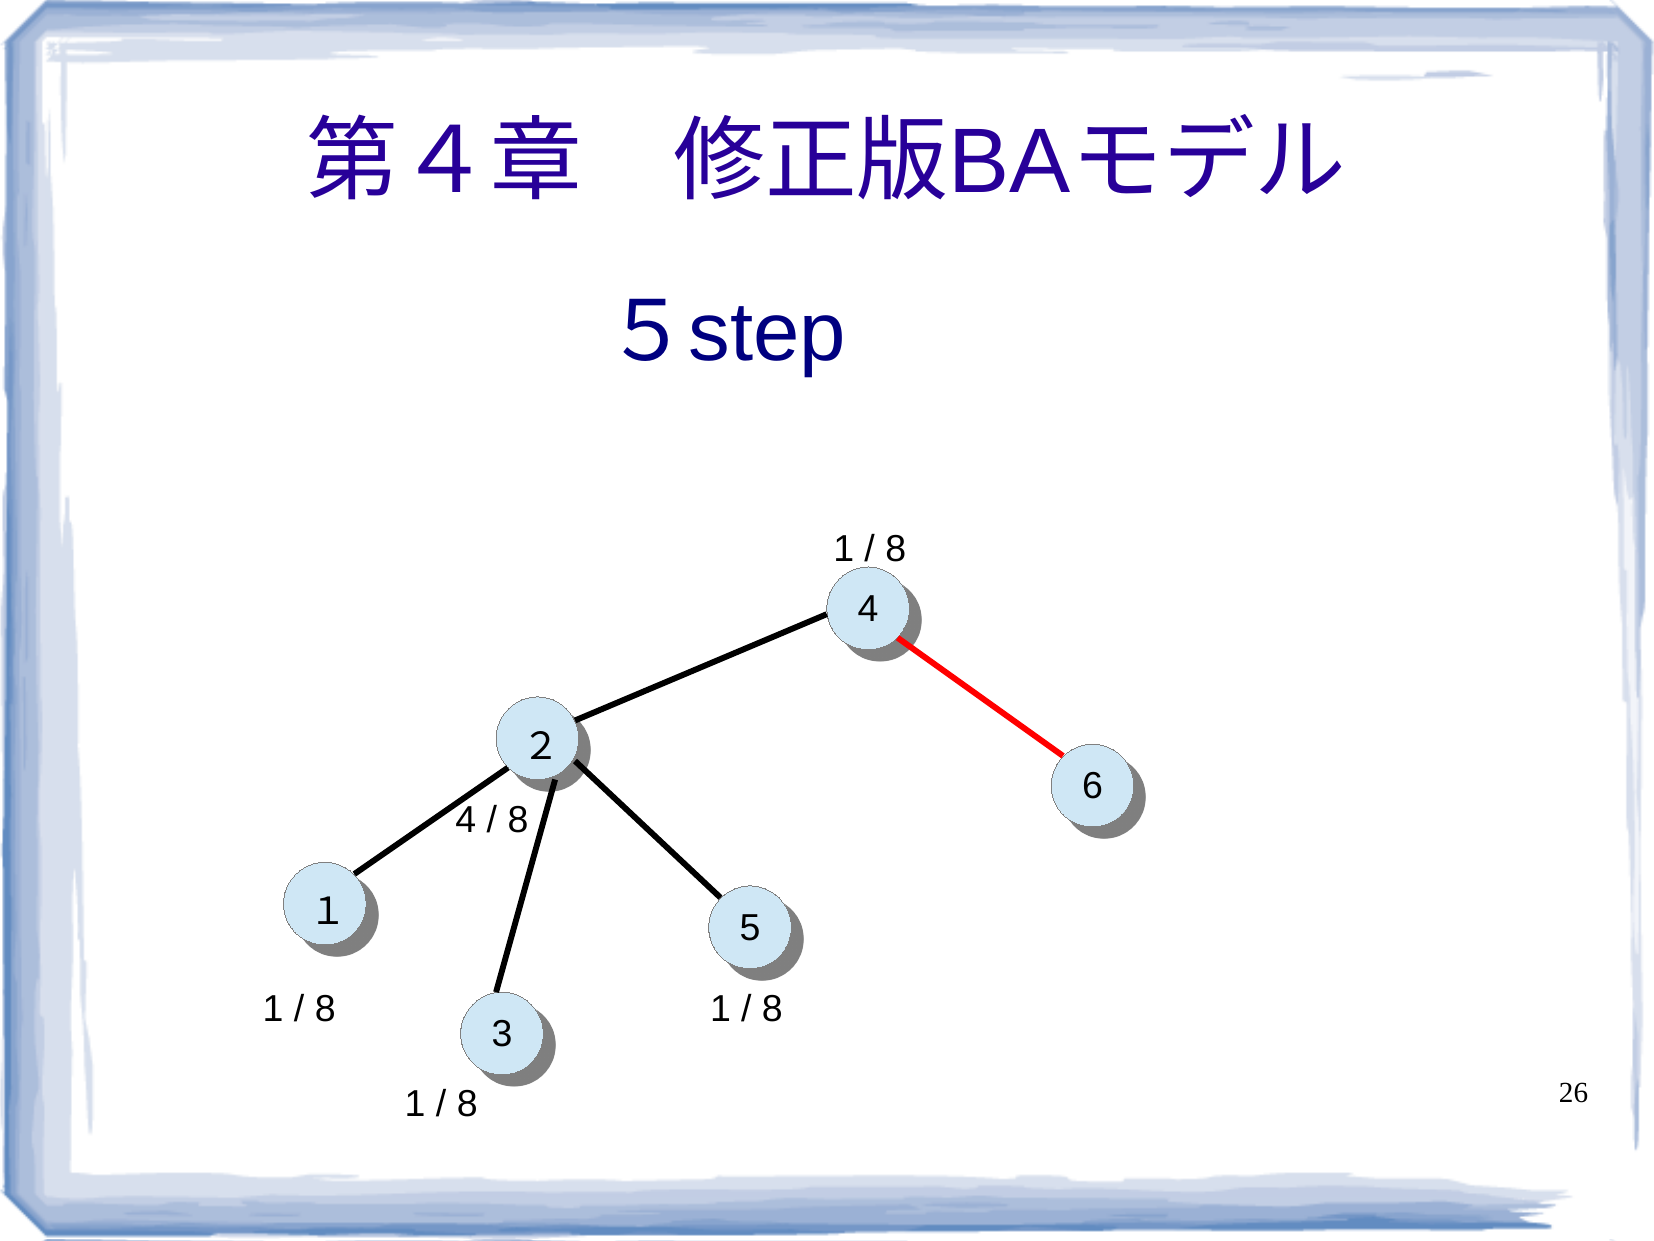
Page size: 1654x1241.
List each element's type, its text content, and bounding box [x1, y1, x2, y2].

text_box １ [295, 874, 363, 927]
text_box [363, 887, 367, 920]
title 第４章 修正版BAモデル [82, 49, 1571, 257]
text_box 1 / 8 [389, 1074, 493, 1132]
text_box ２ [507, 708, 576, 761]
text_box [509, 696, 566, 708]
text_box [496, 710, 572, 780]
text_box 5 [708, 885, 792, 969]
text_box 4 [826, 577, 910, 650]
picture [0, 0, 1654, 1241]
text_box ５step [590, 256, 885, 365]
text_box [283, 862, 359, 945]
text_box 3 [460, 992, 544, 1075]
text_box 6 [1051, 744, 1134, 827]
text_box 1 / 8 [695, 980, 798, 1038]
text_box 1 / 8 [248, 980, 351, 1038]
text_box 4 / 8 [440, 791, 544, 849]
text_box 1 / 8 [818, 519, 922, 577]
